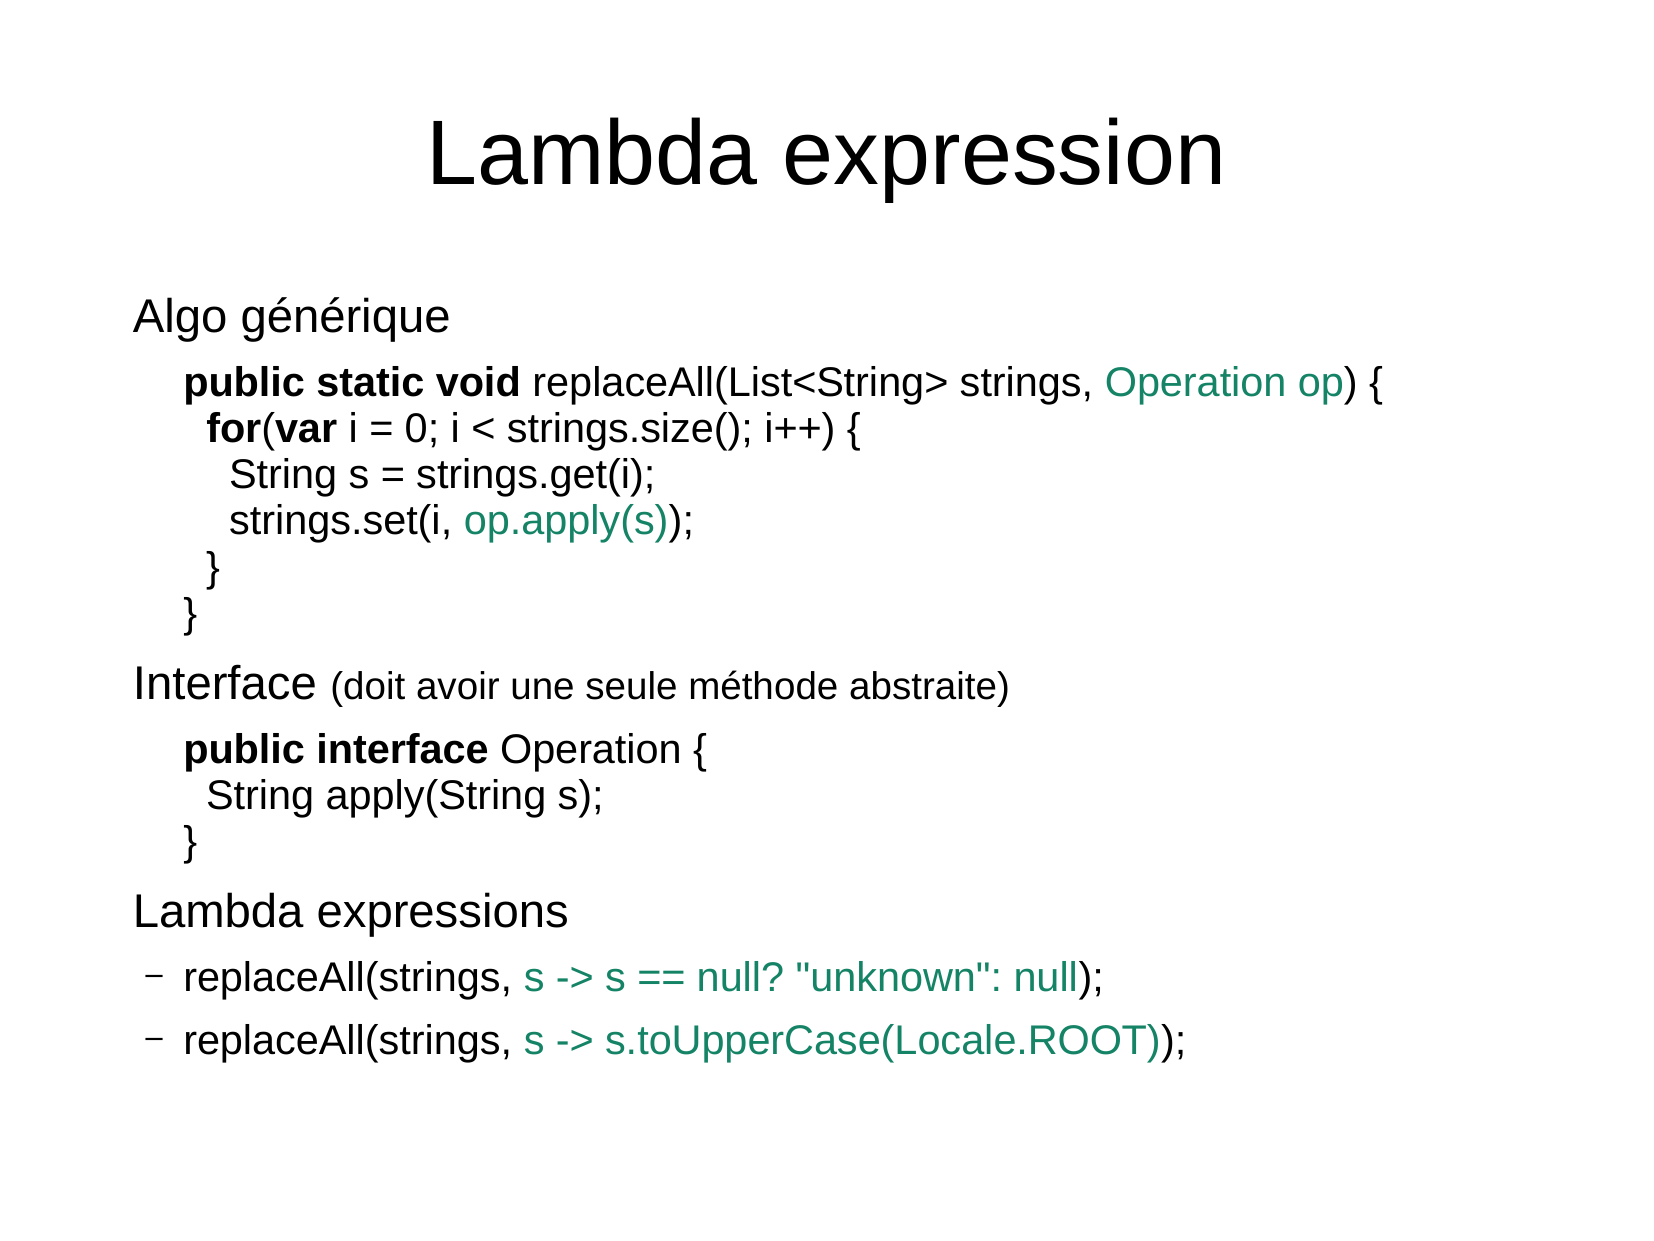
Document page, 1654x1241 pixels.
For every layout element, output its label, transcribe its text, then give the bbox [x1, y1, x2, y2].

list Algo générique public static void replaceAll(List<String> strings, Operation op) { for(var i = 0; i < strings.size(); i++) { String s = strings.get(i); strings.set(i, op.apply(s)); } } Interface (doit avoir une seule méthode abstraite) public interface Operation { String apply(String s); } Lambda expressions replaceAll(strings, s -> s == null? "unknown": null); replaceAll(strings, s -> s.toUpperCase(Locale.ROOT)); [82, 290, 1571, 1066]
title Lambda expression [82, 49, 1571, 257]
